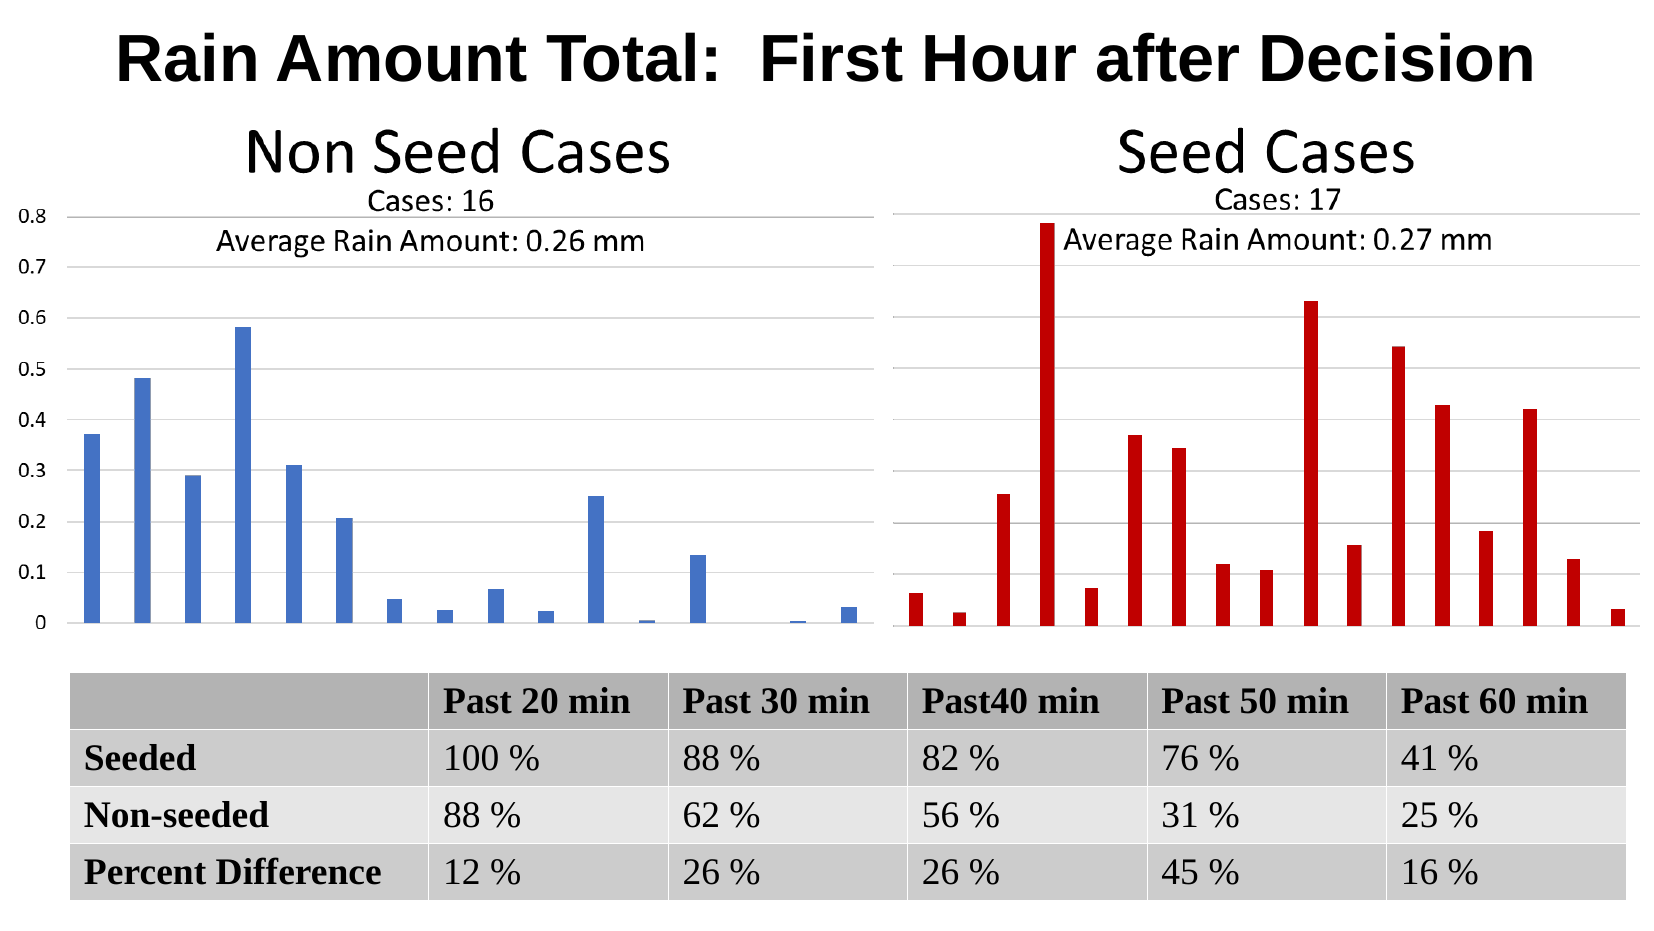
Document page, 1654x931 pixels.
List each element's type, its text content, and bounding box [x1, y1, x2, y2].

table_header [70, 673, 428, 729]
table_cell 76 % [1148, 730, 1386, 786]
table_cell 88 % [429, 787, 668, 843]
table_cell Non-seeded [70, 787, 428, 843]
table_cell 62 % [669, 787, 907, 843]
table_cell 82 % [908, 730, 1147, 786]
table_cell 26 % [669, 844, 907, 900]
table_cell 16 % [1387, 844, 1626, 900]
table_cell Seeded [70, 730, 428, 786]
table_cell 41 % [1387, 730, 1626, 786]
table_cell 88 % [669, 730, 907, 786]
table_cell 12 % [429, 844, 668, 900]
table_cell 45 % [1148, 844, 1386, 900]
table_header Past 20 min [429, 673, 668, 729]
table_cell 100 % [429, 730, 668, 786]
picture [5, 119, 1654, 645]
table_header Past40 min [908, 673, 1147, 729]
table_cell 26 % [908, 844, 1147, 900]
table_cell 56 % [908, 787, 1147, 843]
table_cell 25 % [1387, 787, 1626, 843]
text_box Rain Amount Total: First Hour after Decision [0, 12, 1654, 89]
table_header Past 50 min [1148, 673, 1386, 729]
table_header Past 30 min [669, 673, 907, 729]
table_header Past 60 min [1387, 673, 1626, 729]
table_cell 31 % [1148, 787, 1386, 843]
table_cell Percent Difference [70, 844, 428, 900]
